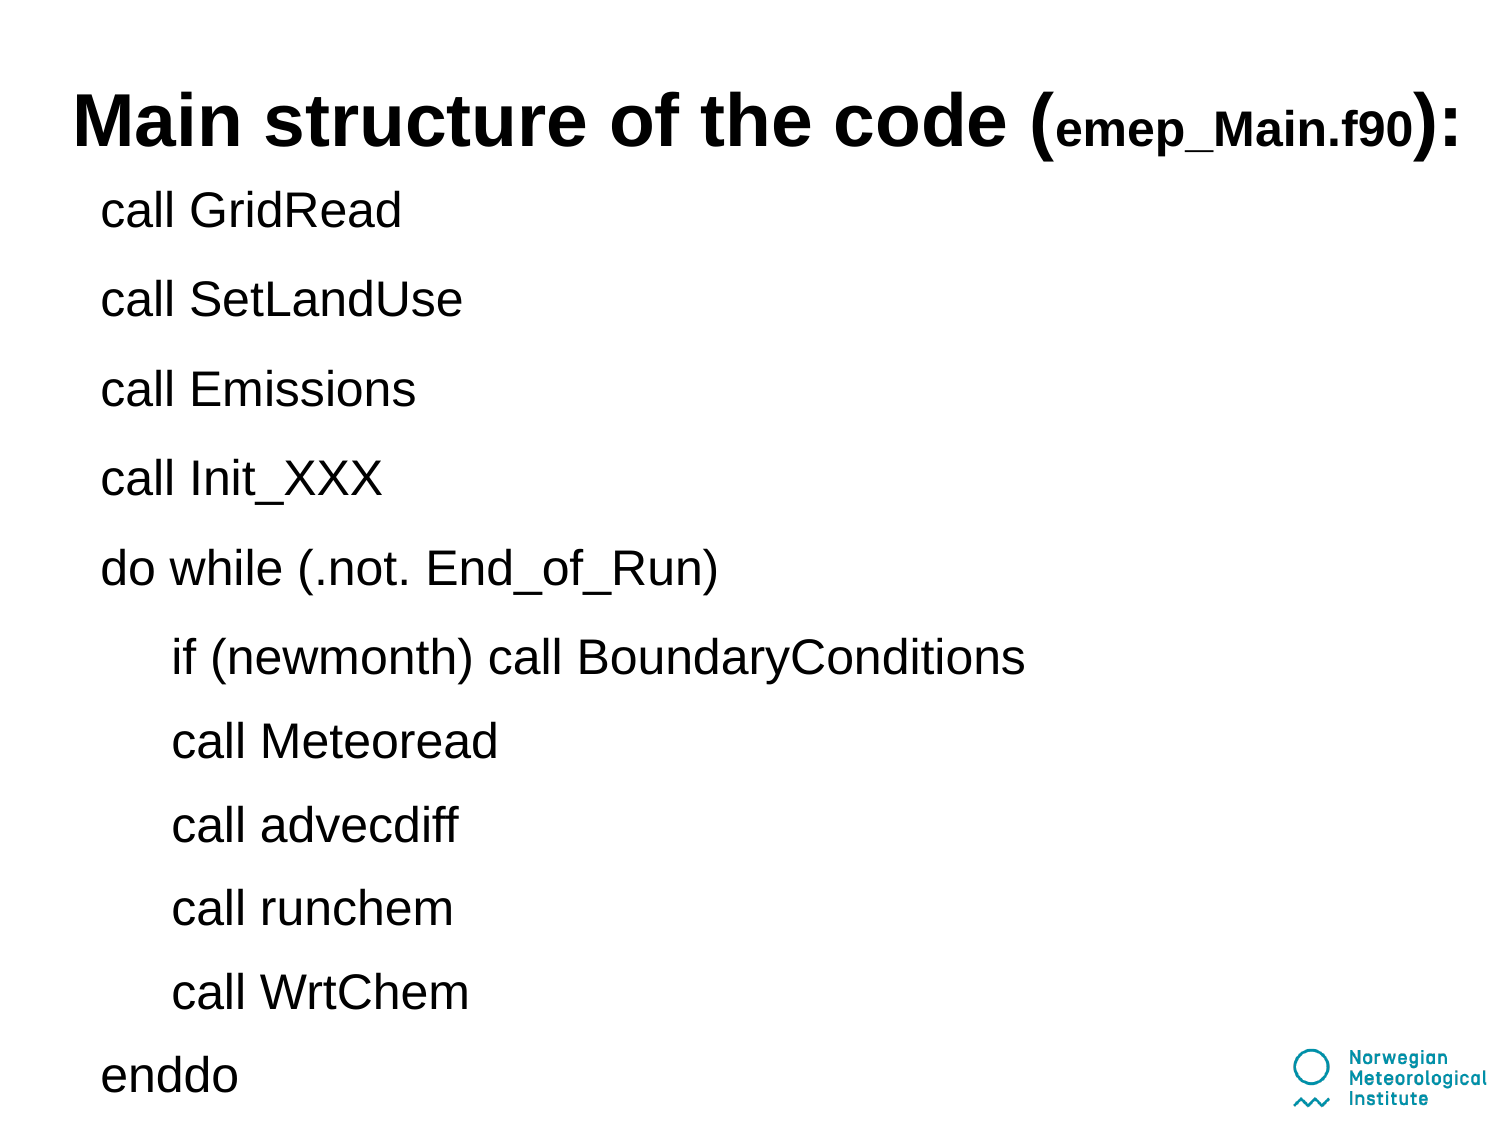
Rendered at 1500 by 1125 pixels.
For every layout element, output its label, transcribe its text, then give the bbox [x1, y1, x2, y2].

title Main structure of the code (emep_Main.f90): [0, 29, 1500, 204]
list call GridRead call SetLandUse call Emissions call Init_XXX do while (.not. End_of_Run) if (newmonth) call BoundaryConditions call Meteoread call advecdiff call runchem call WrtChem enddo [29, 177, 1447, 1125]
picture [1447, 1035, 1495, 1118]
